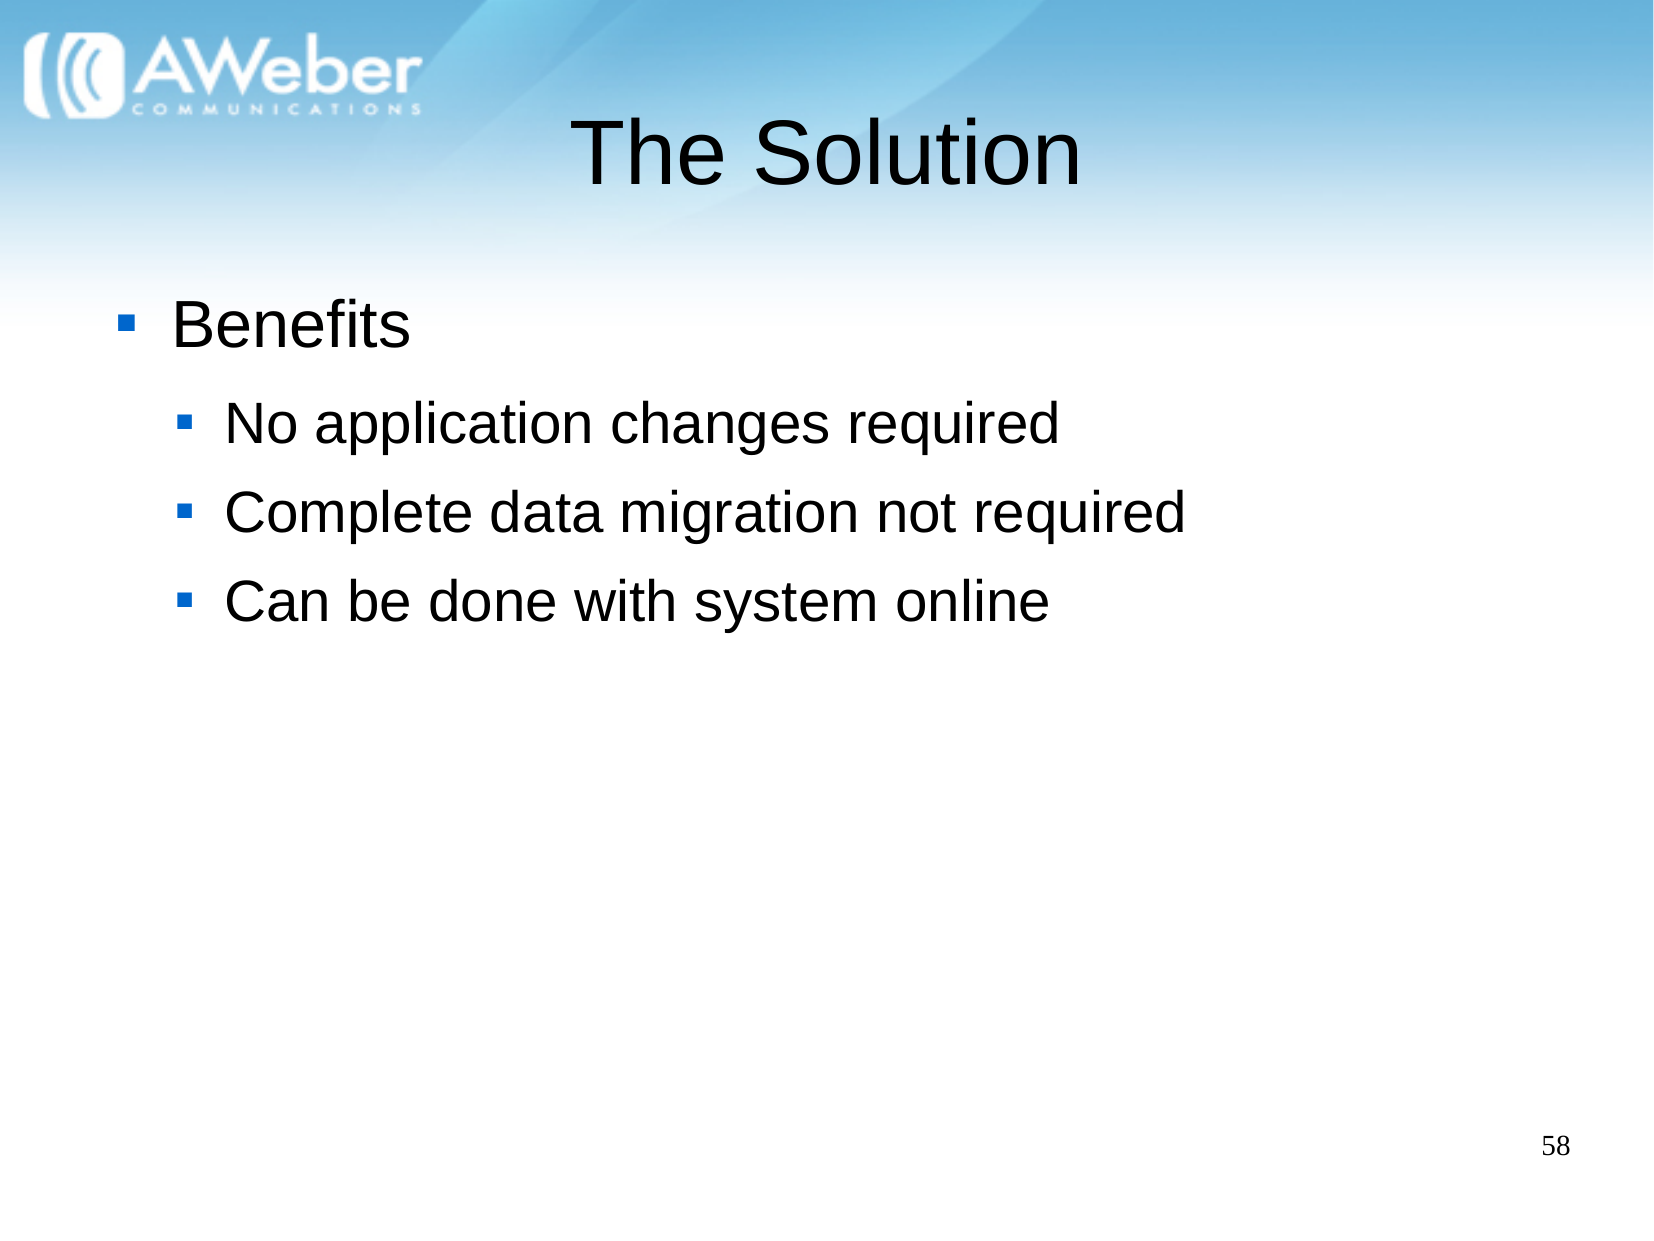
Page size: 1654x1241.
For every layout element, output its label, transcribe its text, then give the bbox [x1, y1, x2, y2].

list Benefits No application changes required Complete data migration not required Can be done with system online [82, 286, 1571, 1106]
title The Solution [82, 49, 1571, 257]
picture [0, 0, 1654, 376]
